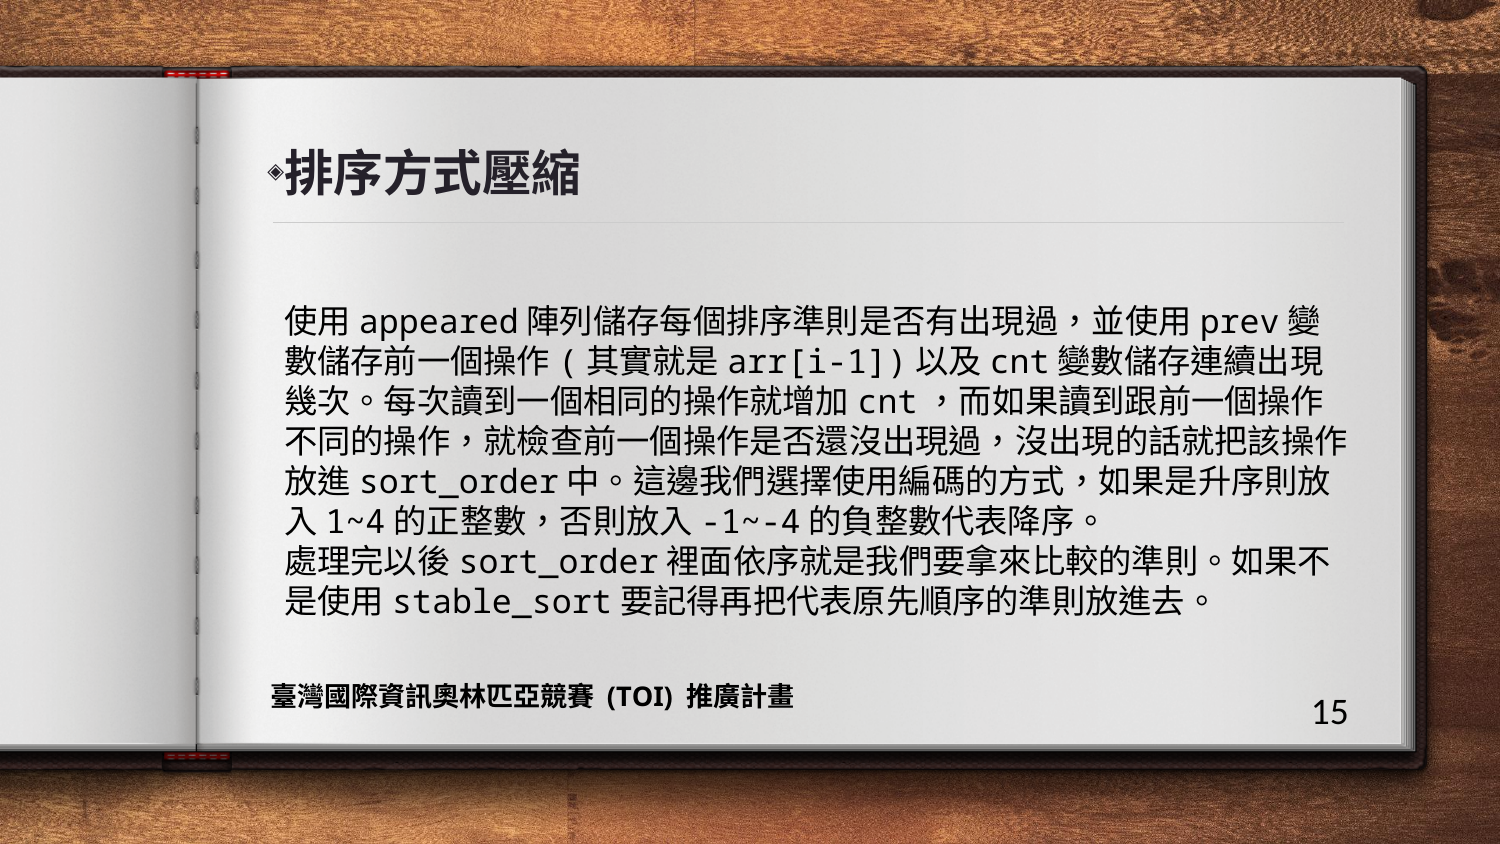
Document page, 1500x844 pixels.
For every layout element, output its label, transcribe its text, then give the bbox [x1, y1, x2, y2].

text_box 使用appeared陣列儲存每個排序準則是否有出現過，並使用prev變數儲存前一個操作(其實就是arr[i-1])以及cnt變數儲存連續出現幾次。每次讀到一個相同的操作就增加cnt，而如果讀到跟前一個操作不同的操作，就檢查前一個操作是否還沒出現過，沒出現的話就把該操作放進sort_order中。這邊我們選擇使用編碼的方式，如果是升序則放入1~4的正整數，否則放入-1~-4的負整數代表降序。 處理完以後sort_order裡面依序就是我們要拿來比較的準則。如果不是使用stable_sort要記得再把代表原先順序的準則放進去。 [269, 293, 1367, 632]
list 排序方式壓縮 [252, 126, 1194, 216]
text_box [1295, 672, 1386, 737]
